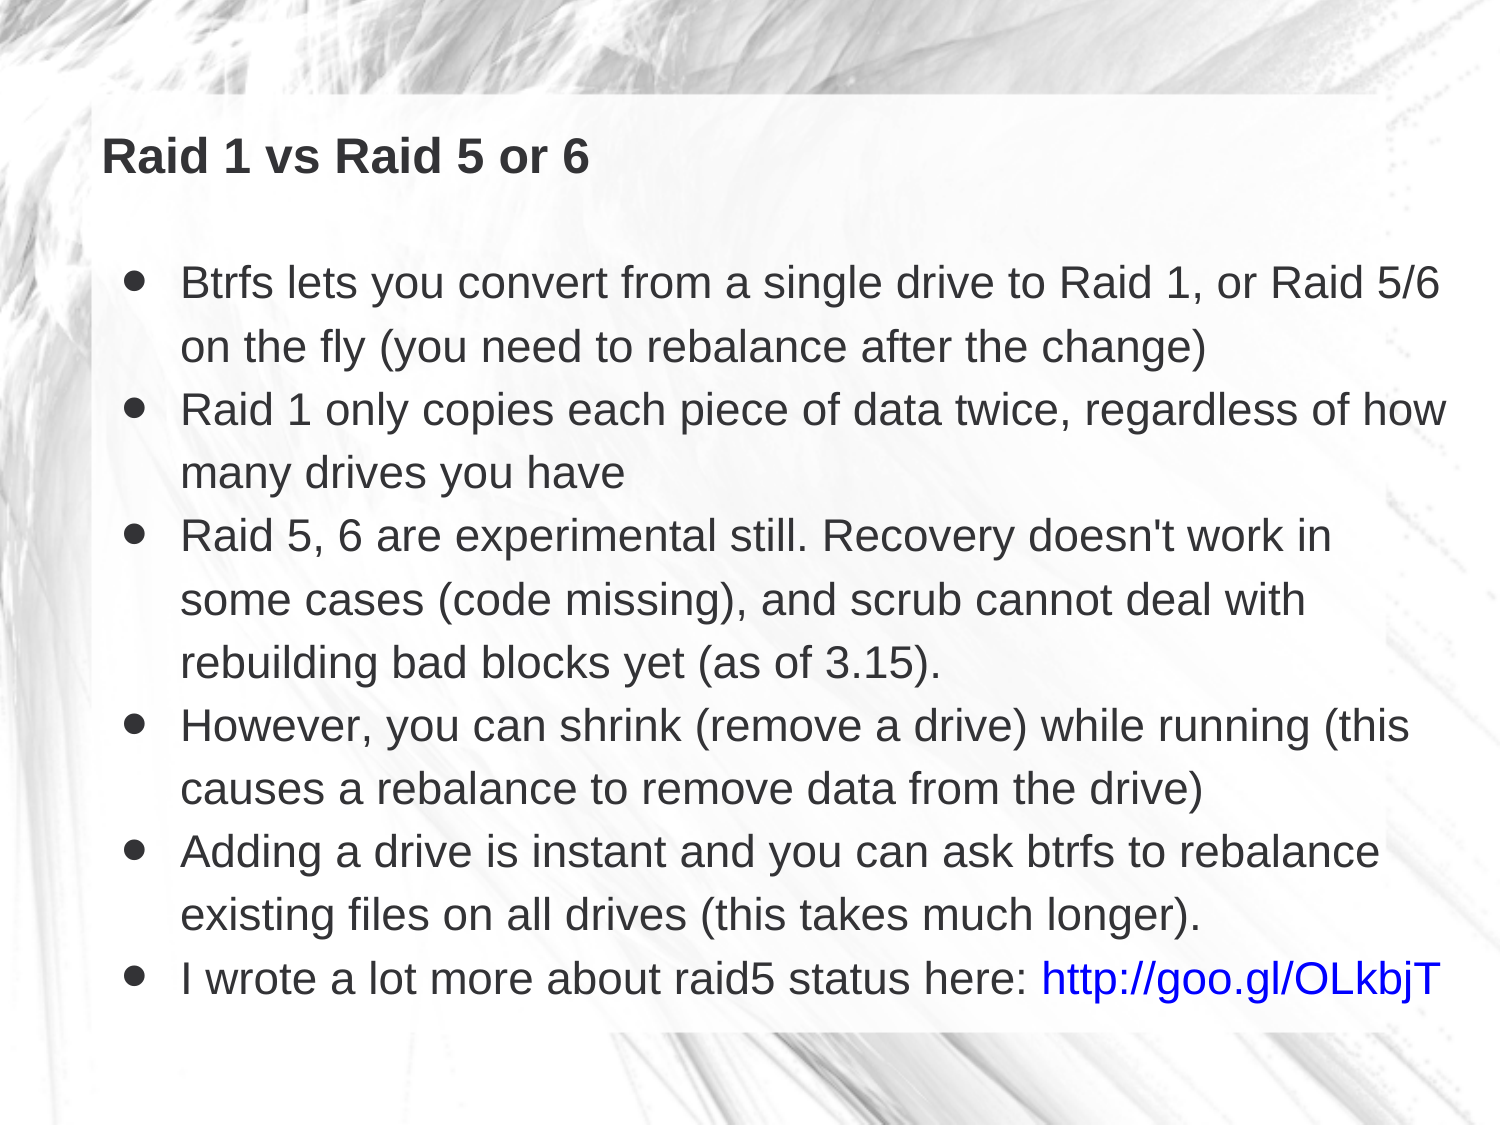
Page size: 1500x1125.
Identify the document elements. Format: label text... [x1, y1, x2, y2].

list Btrfs lets you convert from a single drive to Raid 1, or Raid 5/6 on the fly (you need to rebalance after the change) Raid 1 only copies each piece of data twice, regardless of how many drives you have Raid 5, 6 are experimental still. Recovery doesn't work in some cases (code missing), and scrub cannot deal with rebuilding bad blocks yet (as of 3.15). However, you can shrink (remove a drive) while running (this causes a rebalance to remove data from the drive) Adding a drive is instant and you can ask btrfs to rebalance existing files on all drives (this takes much longer). I wrote a lot more about raid5 status here: http://goo.gl/OLkbjT [90, 229, 1471, 1036]
title Raid 1 vs Raid 5 or 6 [61, 108, 1412, 205]
picture [0, 0, 1500, 1125]
